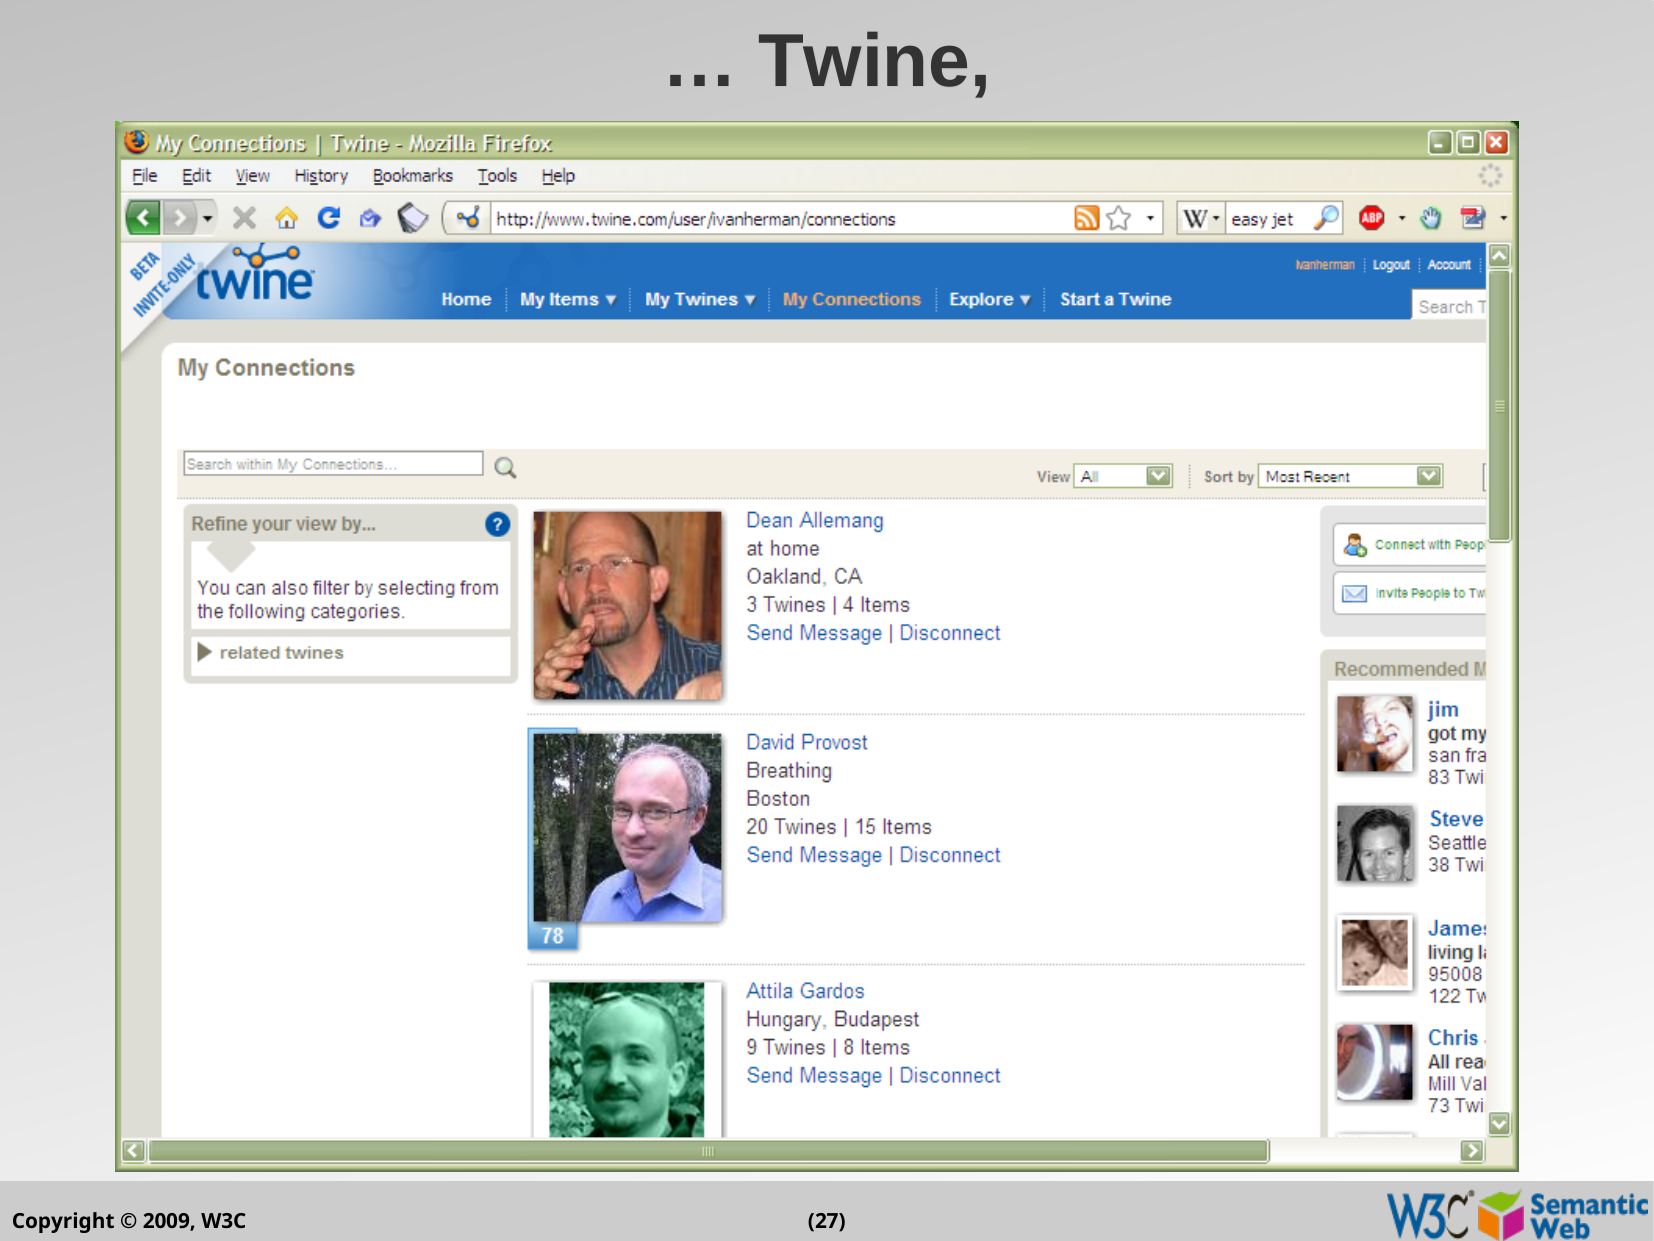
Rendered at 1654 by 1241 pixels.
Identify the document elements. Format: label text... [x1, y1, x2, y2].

picture [115, 121, 1519, 1172]
picture [1387, 1187, 1648, 1241]
title … Twine, [0, 0, 1654, 119]
